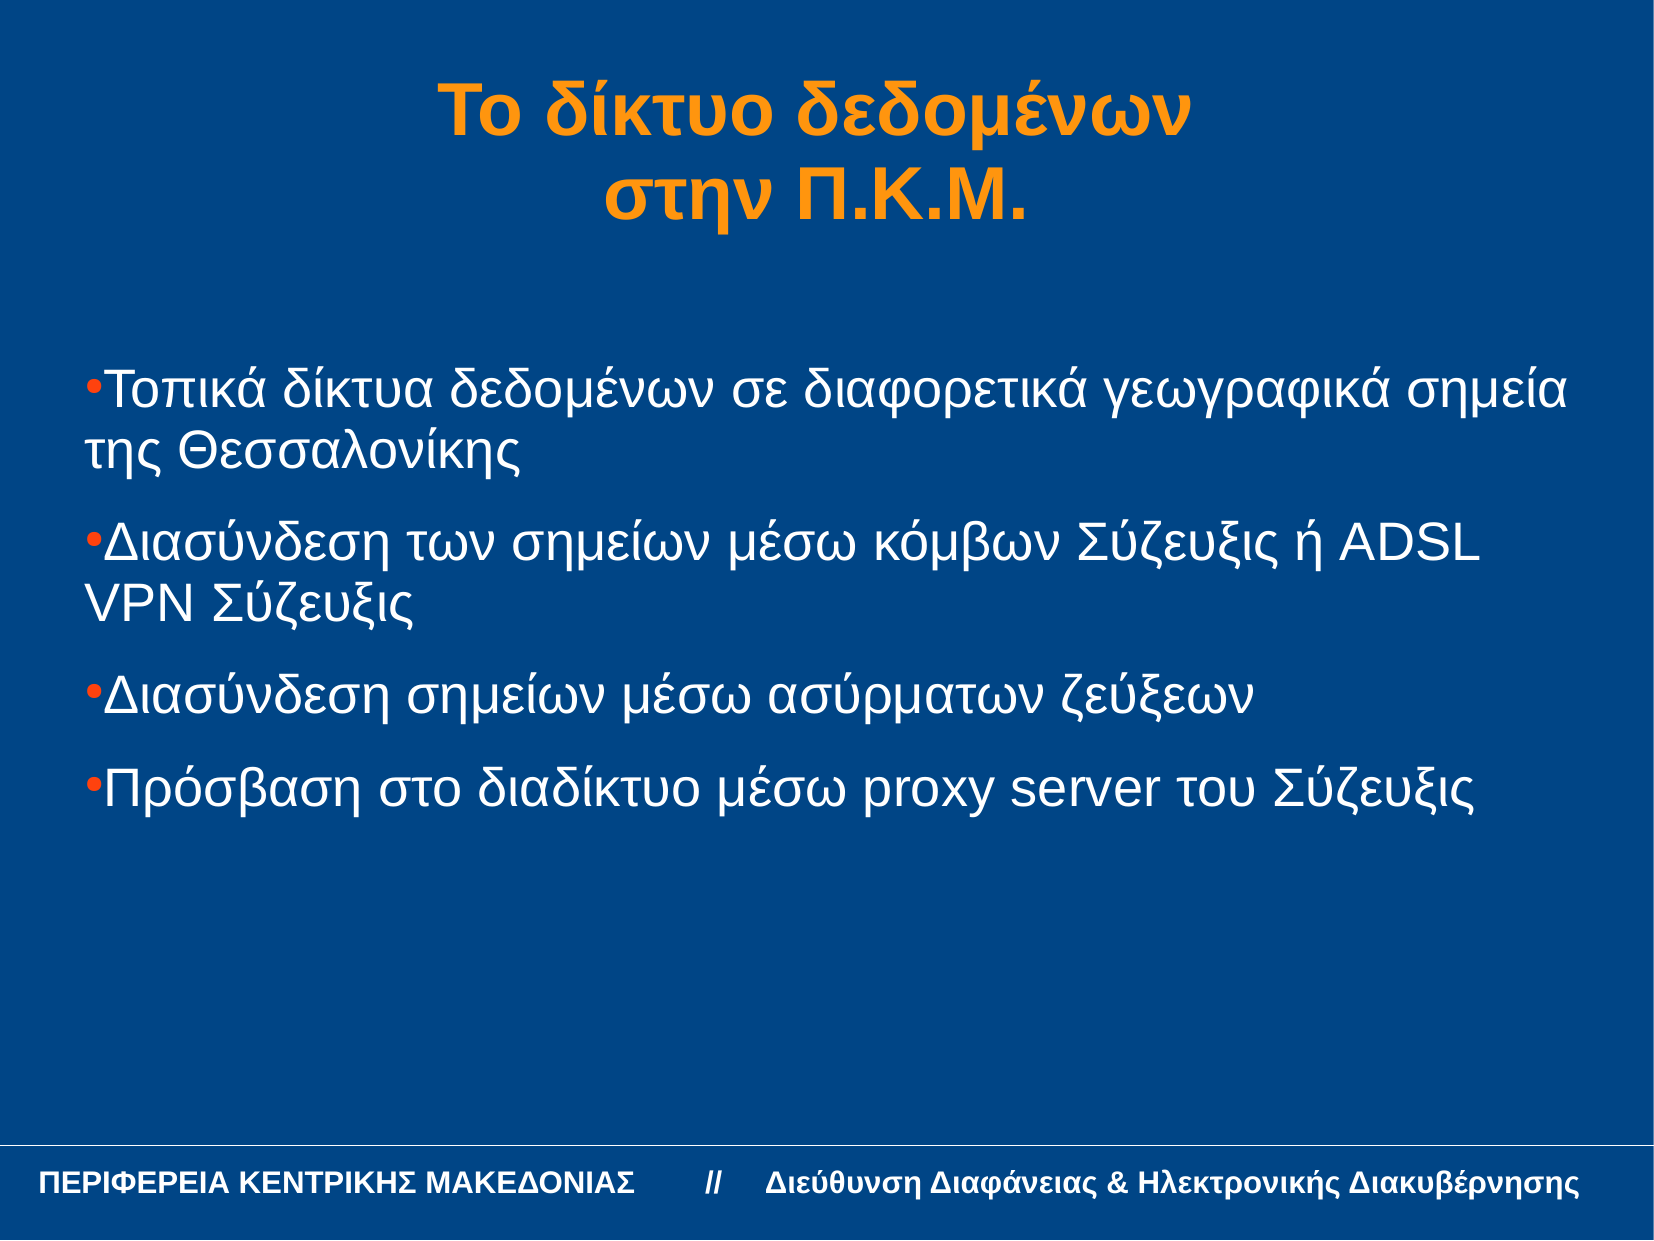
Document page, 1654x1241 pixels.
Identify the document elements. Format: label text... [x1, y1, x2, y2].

text_box ΠΕΡΙΦΕΡΕΙΑ ΚΕΝΤΡΙΚΗΣ ΜΑΚΕΔΟΝΙΑΣ // Διεύθυνση Διαφάνειας & Ηλεκτρονικής Διακυβέρνησης [23, 1157, 1654, 1208]
list Τοπικά δίκτυα δεδομένων σε διαφορετικά γεωγραφικά σημεία της Θεσσαλονίκης Διασύνδεση των σημείων μέσω κόμβων Σύζευξις ή ADSL VPN Σύζευξις Διασύνδεση σημείων μέσω ασύρματων ζεύξεων Πρόσβαση στο διαδίκτυο μέσω proxy server του Σύζευξις [84, 354, 1573, 1019]
title Το δίκτυο δεδομένων στην Π.Κ.Μ. [82, 47, 1571, 252]
